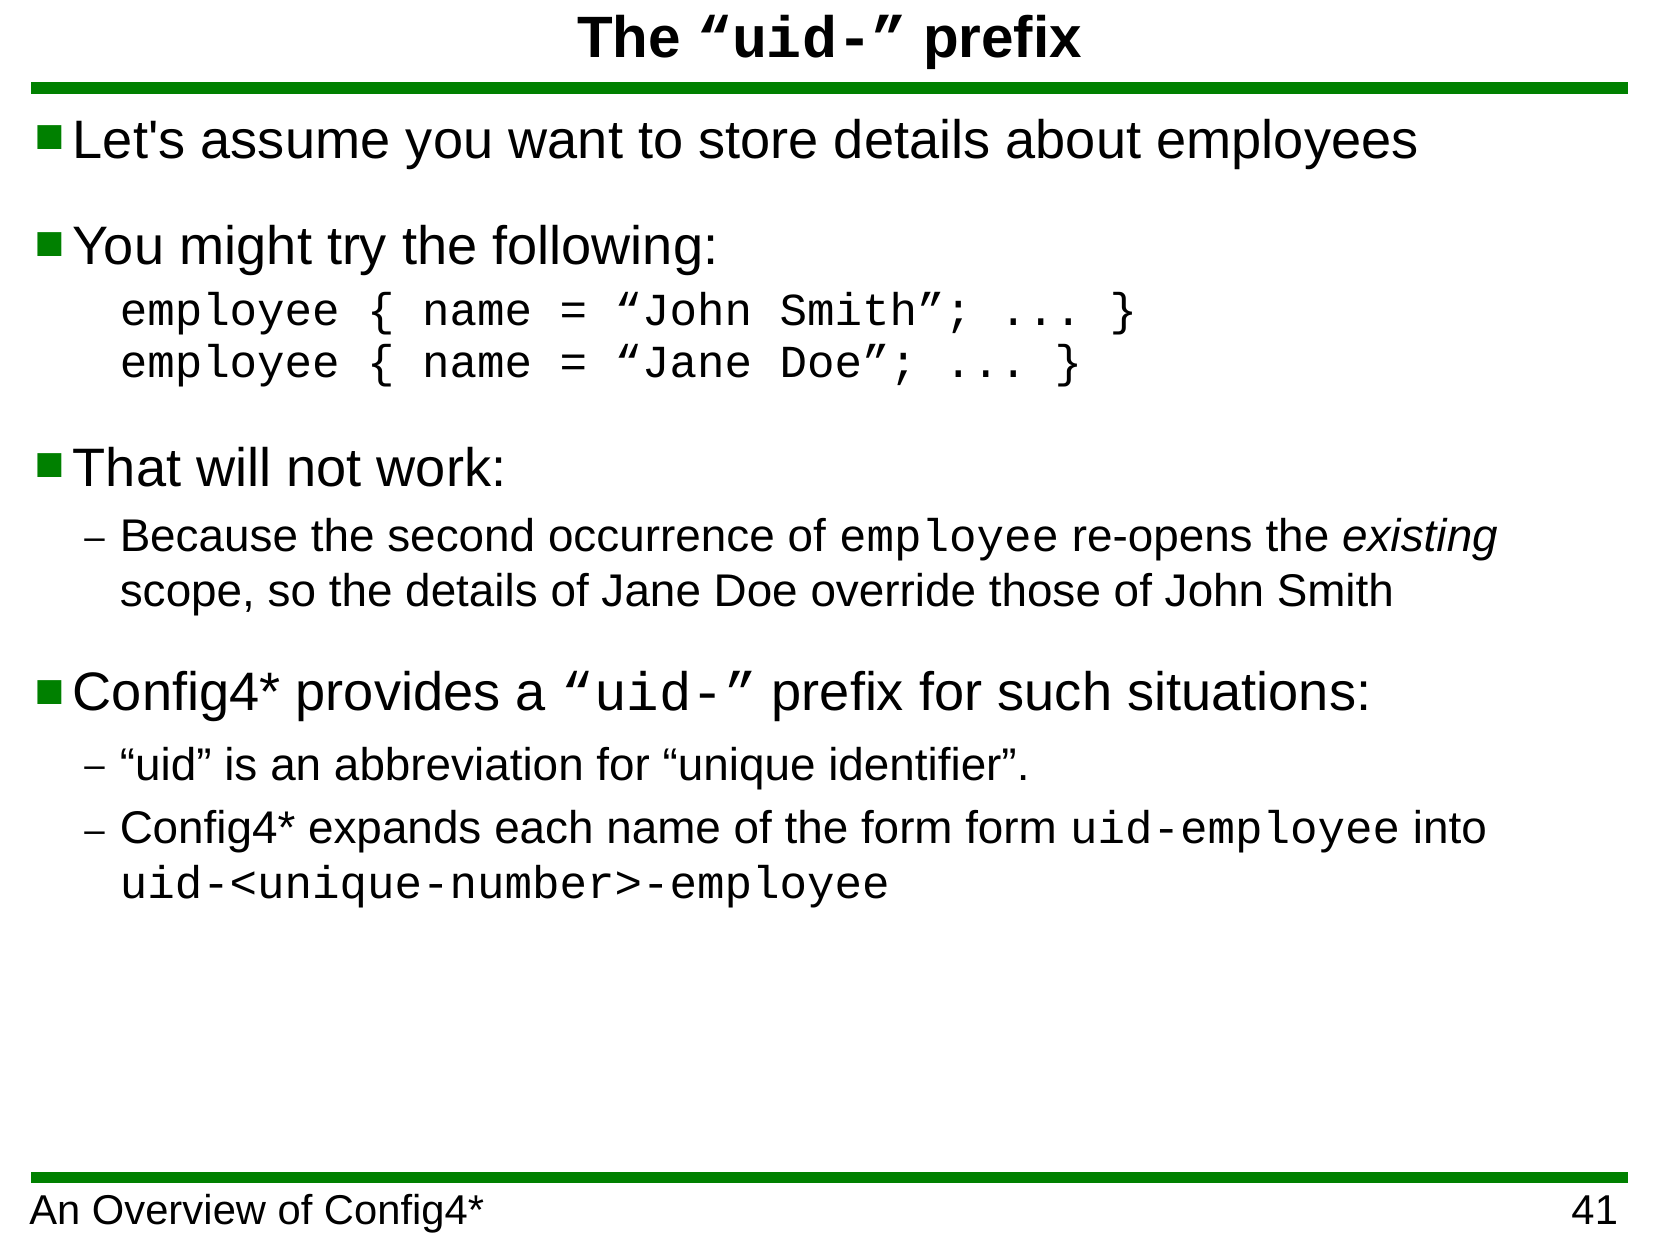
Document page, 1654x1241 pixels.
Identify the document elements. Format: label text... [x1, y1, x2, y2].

title The “uid-” prefix [31, 4, 1629, 75]
list Let's assume you want to store details about employees You might try the following: employee { name = “John Smith”; ... } employee { name = “Jane Doe”; ... } That will not work: Because the second occurrence of employee re-opens the existing scope, so the details of Jane Doe override those of John Smith Config4* provides a “uid-” prefix for such situations: “uid” is an abbreviation for “unique identifier”. Config4* expands each name of the form form uid-employee into uid-<unique-number>-employee [31, 109, 1629, 1146]
